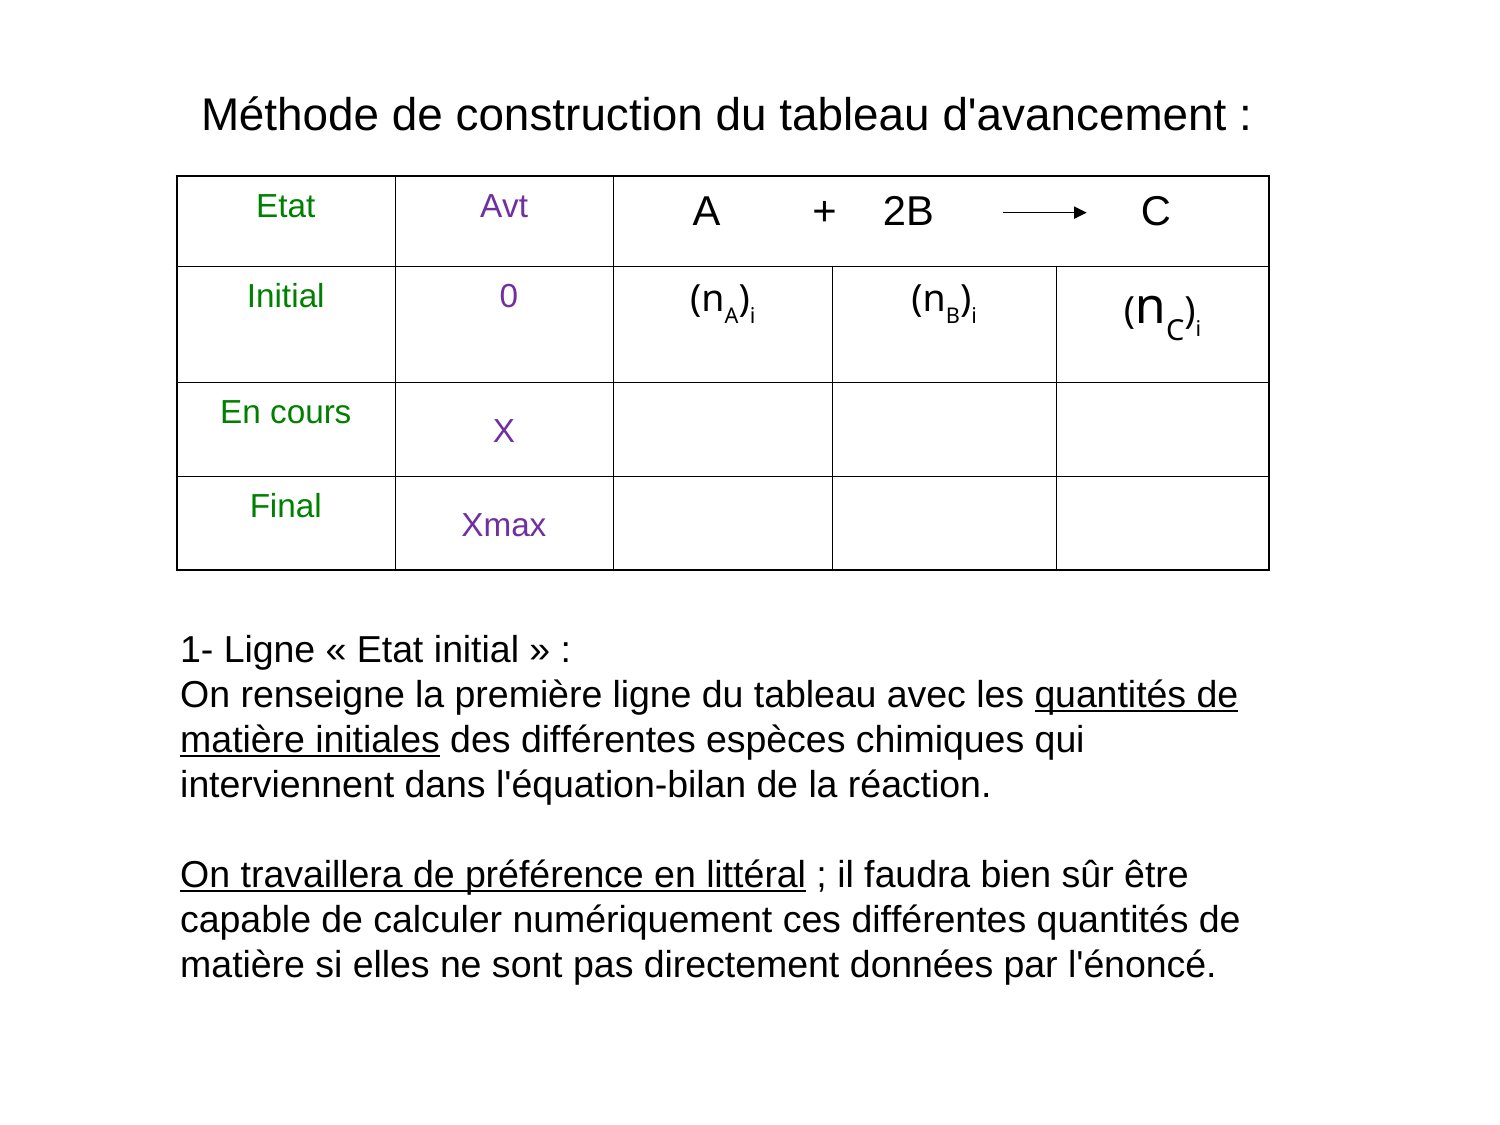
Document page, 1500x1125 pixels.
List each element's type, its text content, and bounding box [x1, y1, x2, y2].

table_cell (nA)i [614, 267, 832, 382]
table_header A + 2B C [614, 177, 1268, 266]
table_header Avt [396, 177, 613, 266]
table_cell [614, 477, 832, 569]
text_box 1- Ligne « Etat initial » : On renseigne la première ligne du tableau avec les quantités de matière initiales des différentes espèces chimiques qui interviennent dans l'équation-bilan de la réaction. On travaillera de préférence en littéral ; il faudra bien sûr être capable de calculer numériquement ces différentes quantités de matière si elles ne sont pas directement données par l'énoncé. [165, 617, 1276, 1040]
table_cell Final [178, 477, 395, 569]
table_cell Xmax [396, 477, 613, 569]
table_cell 0 [396, 267, 613, 382]
text_box Méthode de construction du tableau d'avancement : [186, 77, 1297, 161]
table_cell (nC)i [1057, 267, 1268, 382]
table_cell En cours [178, 383, 395, 476]
table_cell (nB)i [833, 267, 1056, 382]
table_cell [833, 383, 1056, 476]
table_cell [833, 477, 1056, 569]
table_cell Initial [178, 267, 395, 382]
table_cell [1057, 383, 1268, 476]
table_cell [1057, 477, 1268, 569]
table_cell [614, 383, 832, 476]
table_header Etat [178, 177, 395, 266]
table_cell X [396, 383, 613, 476]
